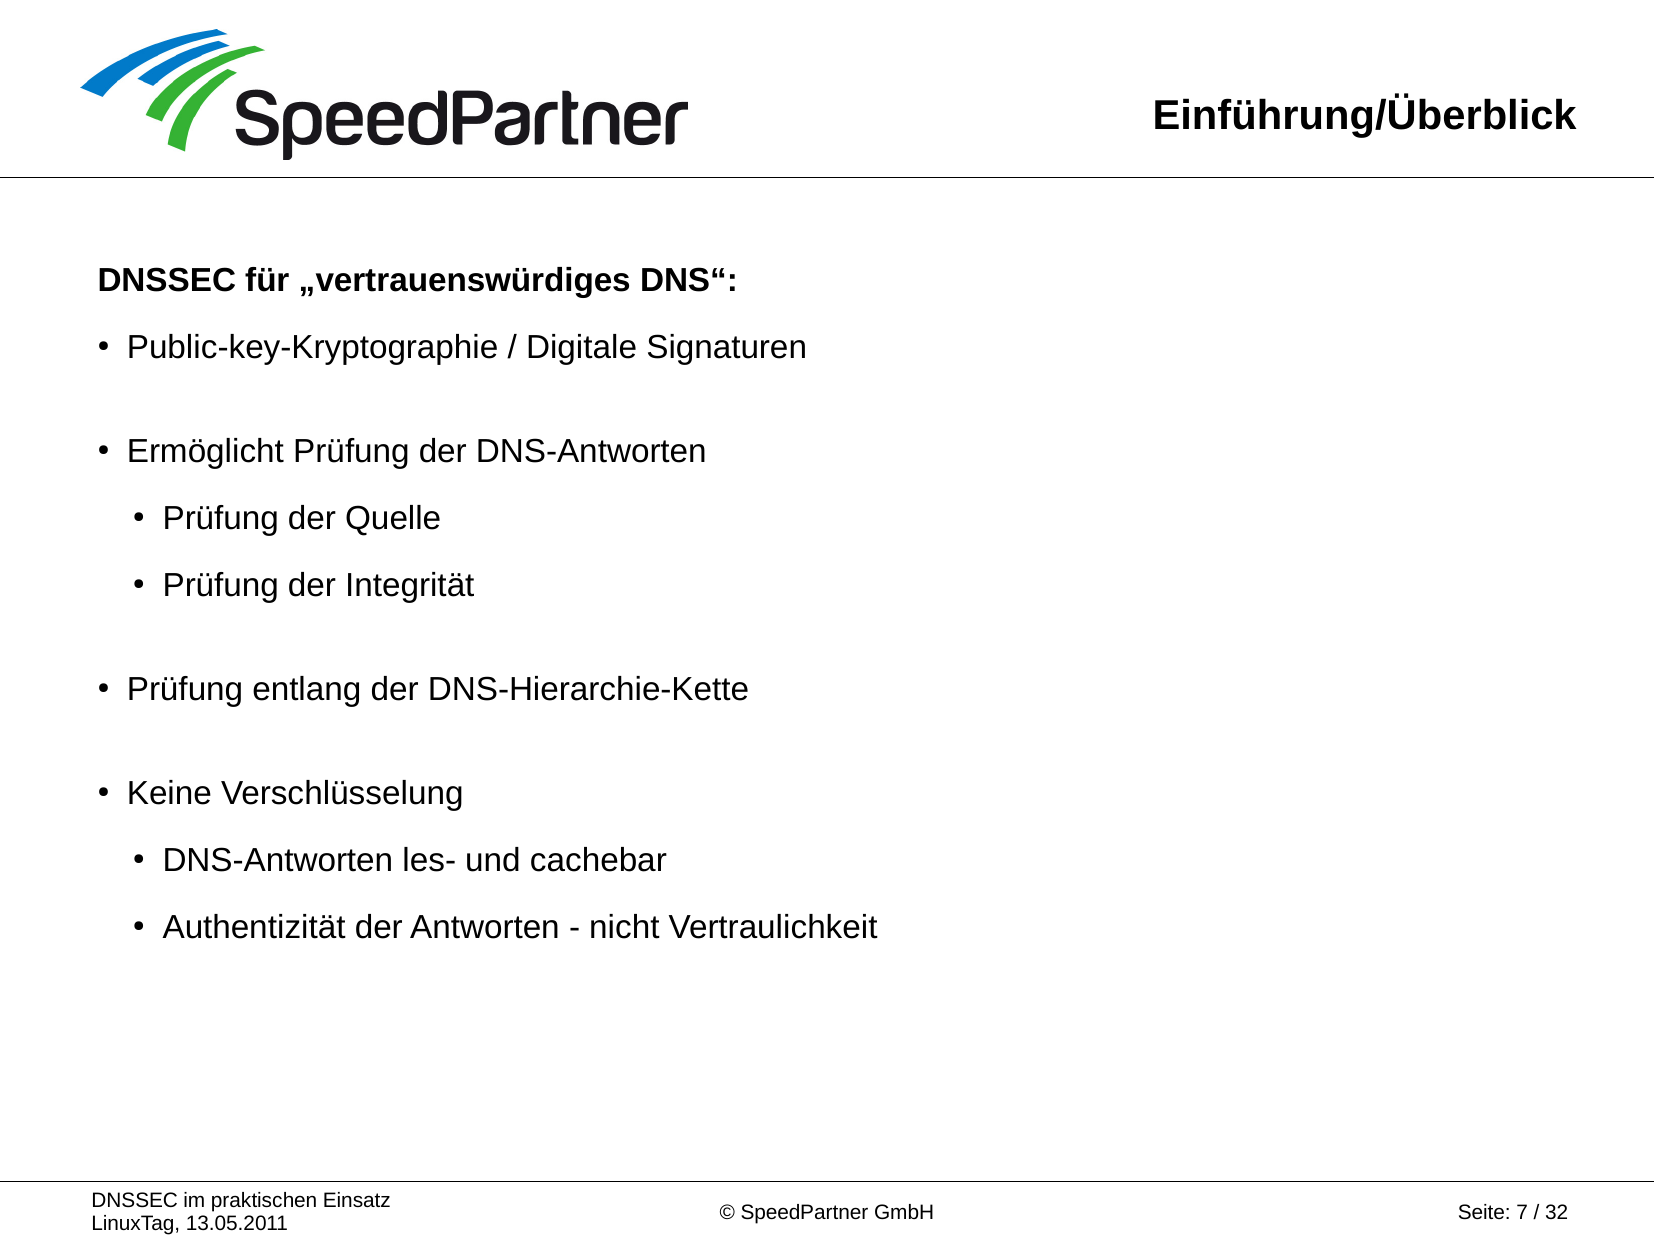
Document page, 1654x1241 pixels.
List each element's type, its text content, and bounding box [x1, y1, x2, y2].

title Einführung/Überblick [590, 70, 1577, 160]
text_box DNSSEC für „vertrauenswürdiges DNS“: Public-key-Kryptographie / Digitale Signaturen Ermöglicht Prüfung der DNS-Antworten Prüfung der Quelle Prüfung der Integrität Prüfung entlang der DNS-Hierarchie-Kette Keine Verschlüsselung DNS-Antworten les- und cachebar Authentizität der Antworten - nicht Vertraulichkeit [82, 253, 1565, 1151]
picture [80, 29, 688, 160]
